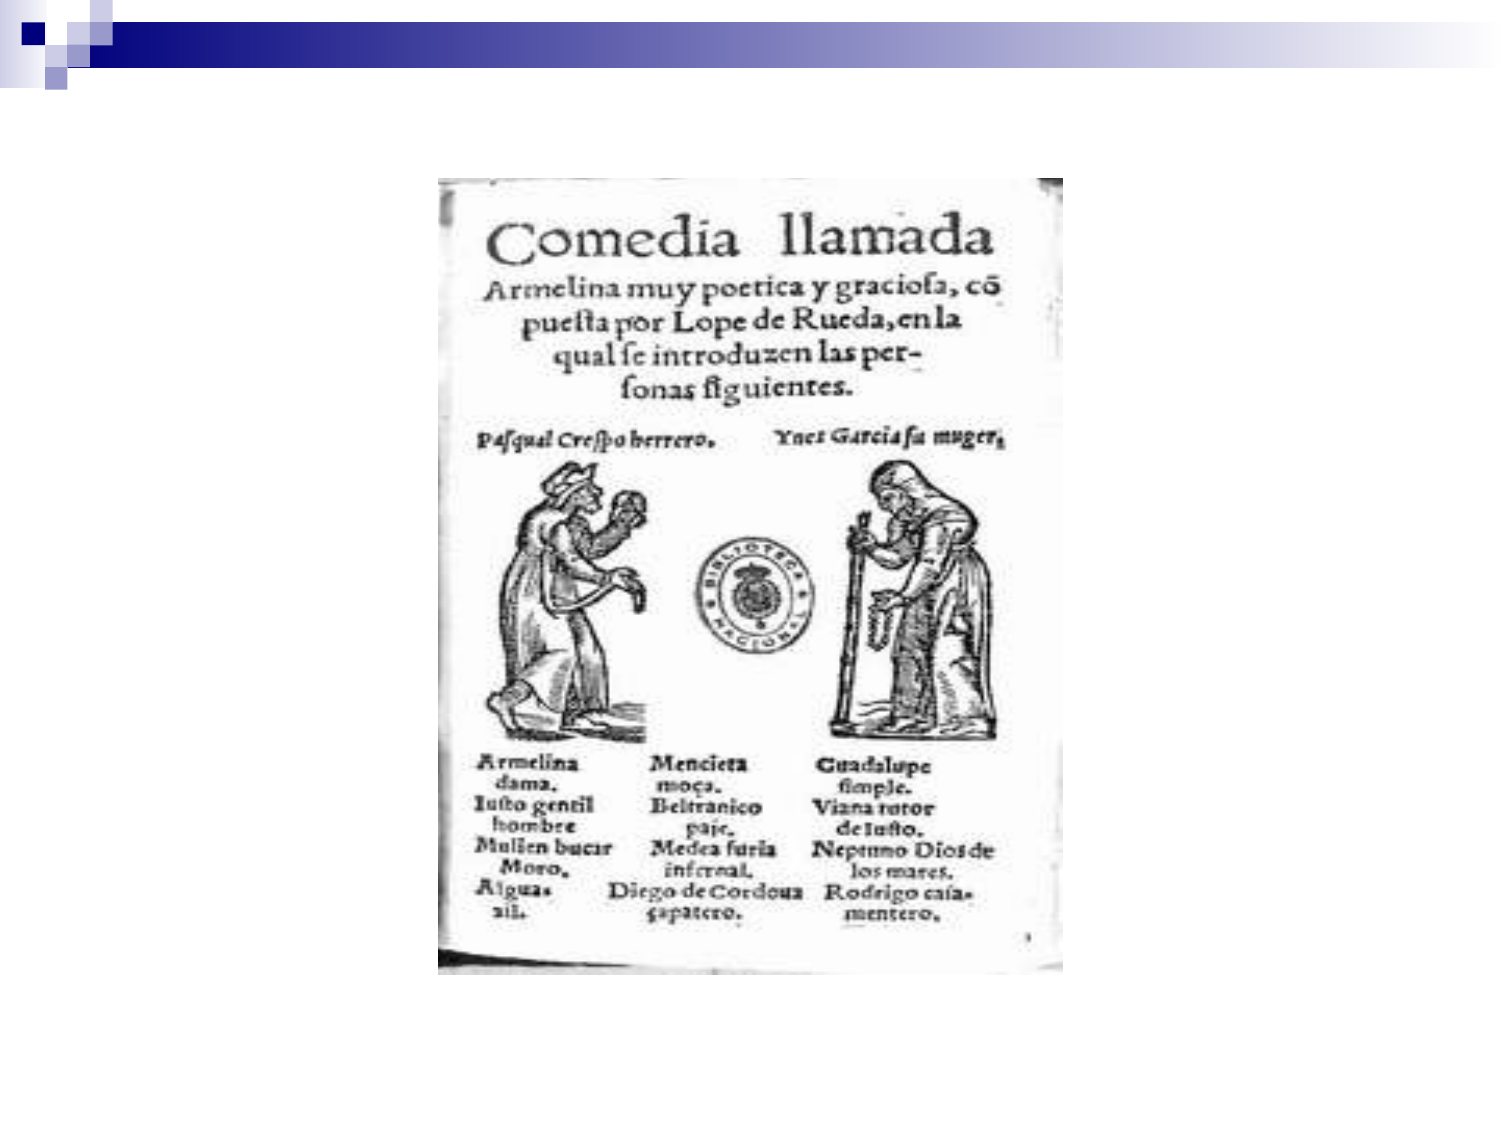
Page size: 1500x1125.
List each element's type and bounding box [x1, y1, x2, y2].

picture [438, 178, 1063, 975]
